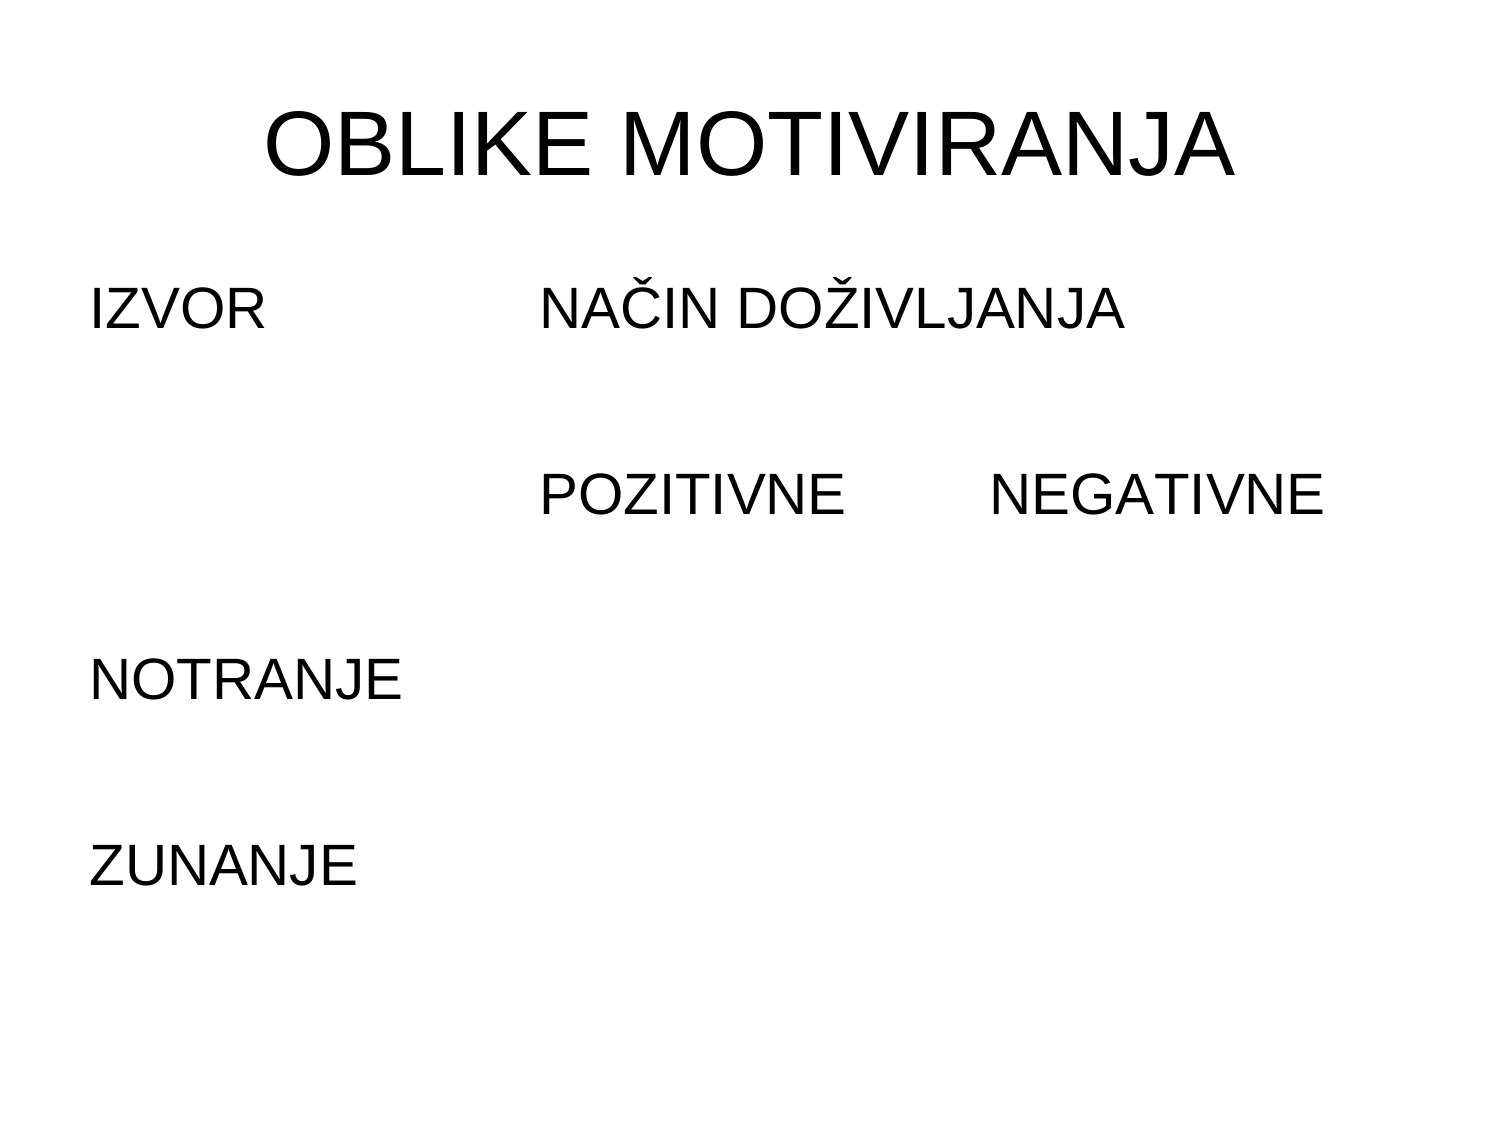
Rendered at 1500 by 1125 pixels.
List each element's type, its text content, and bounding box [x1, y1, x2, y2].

table_cell [975, 819, 1425, 1005]
table_cell [75, 448, 525, 634]
table_cell NOTRANJE [75, 634, 525, 819]
table_cell [975, 634, 1425, 819]
table_cell POZITIVNE [525, 448, 975, 634]
table_cell ZUNANJE [75, 819, 525, 1005]
title OBLIKE MOTIVIRANJA [75, 45, 1426, 233]
table_cell NEGATIVNE [975, 448, 1425, 634]
table_cell [525, 819, 975, 1005]
table_header IZVOR [75, 262, 525, 448]
table_header NAČIN DOŽIVLJANJA [525, 262, 1425, 448]
table_cell [525, 634, 975, 819]
